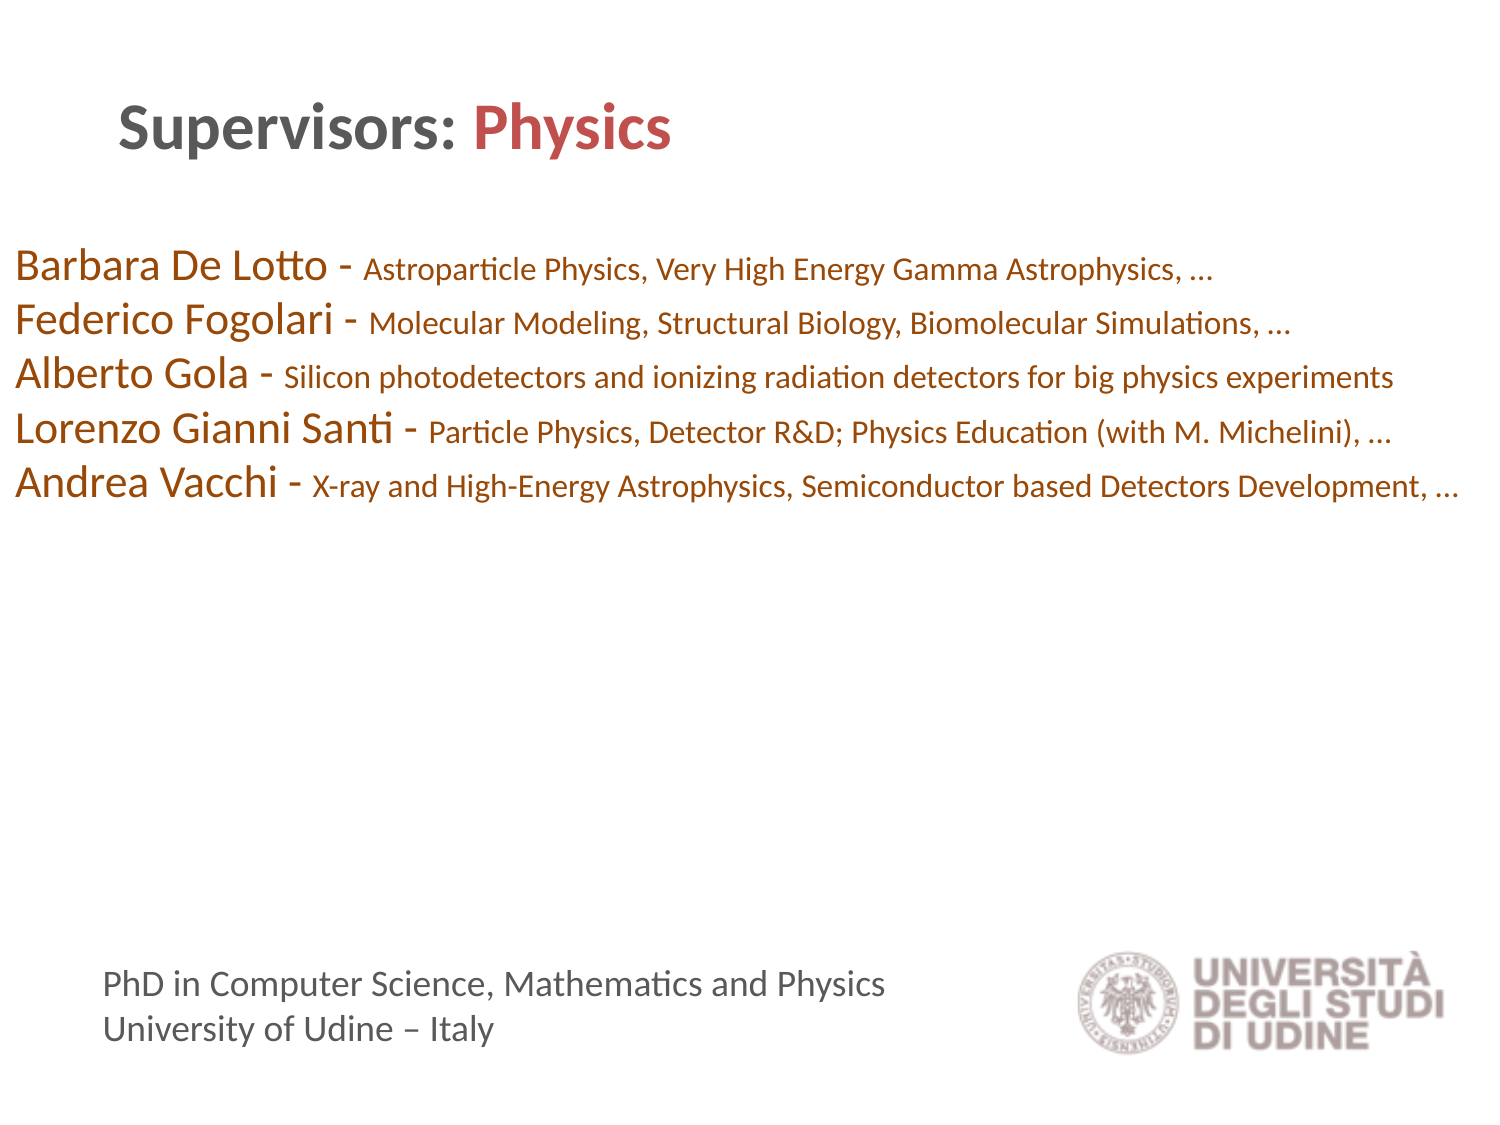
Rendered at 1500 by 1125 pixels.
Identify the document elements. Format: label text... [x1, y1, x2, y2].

title PhD in Computer Science, Mathematics and Physics University of Udine – Italy [87, 928, 938, 1079]
text_box Supervisors: Physics [103, 75, 1379, 188]
picture [1076, 950, 1447, 1058]
subtitle Barbara De Lotto - Astroparticle Physics, Very High Energy Gamma Astrophysics, … Federico Fogolari - Molecular Modeling, Structural Biology, Biomolecular Simulations, … Alberto Gola - Silicon photodetectors and ionizing radiation detectors for big physics experiments Lorenzo Gianni Santi - Particle Physics, Detector R&D; Physics Education (with M. Michelini), … Andrea Vacchi - X-ray and High-Energy Astrophysics, Semiconductor based Detectors Development, … [0, 237, 1500, 576]
